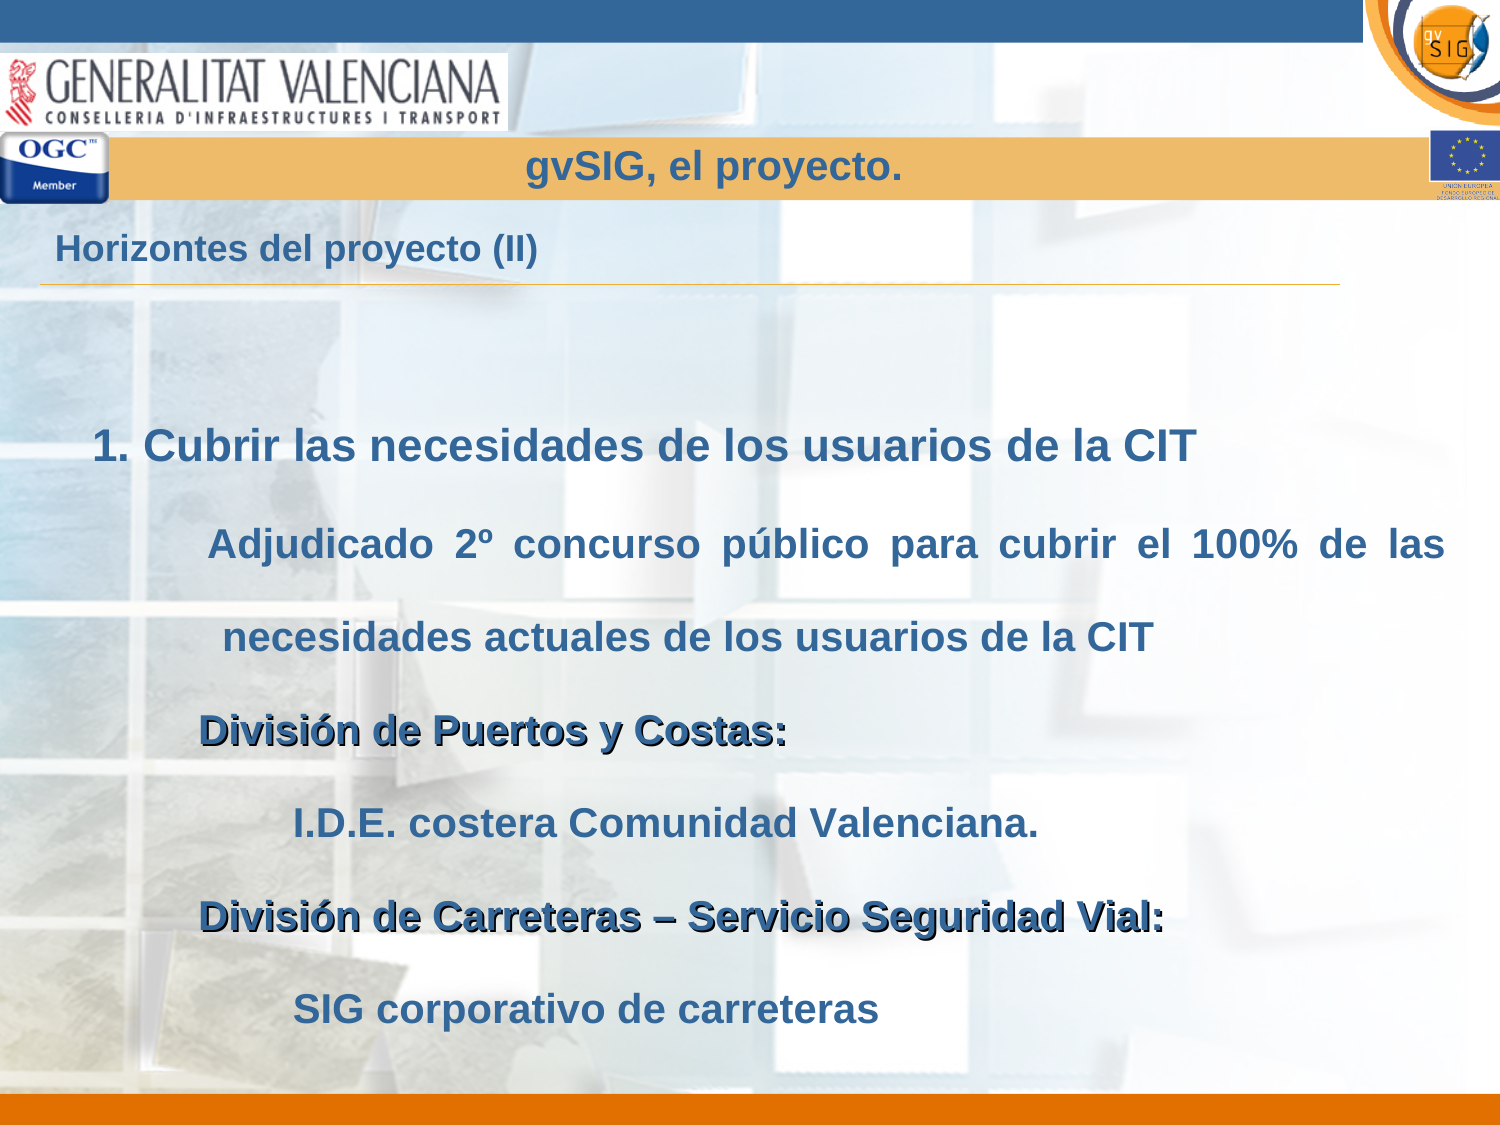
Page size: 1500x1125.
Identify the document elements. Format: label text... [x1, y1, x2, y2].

text_box 1. Cubrir las necesidades de los usuarios de la CIT Adjudicado 2º concurso público para cubrir el 100% de las necesidades actuales de los usuarios de la CIT División de Puertos y Costas: I.D.E. costera Comunidad Valenciana. División de Carreteras – Servicio Seguridad Vial: SIG corporativo de carreteras [80, 349, 1447, 972]
text_box gvSIG, el proyecto. [0, 137, 1429, 203]
picture [1363, 0, 1500, 127]
picture [1429, 129, 1500, 200]
picture [0, 132, 109, 137]
text_box Horizontes del proyecto (II) [40, 221, 691, 283]
picture [0, 53, 508, 131]
